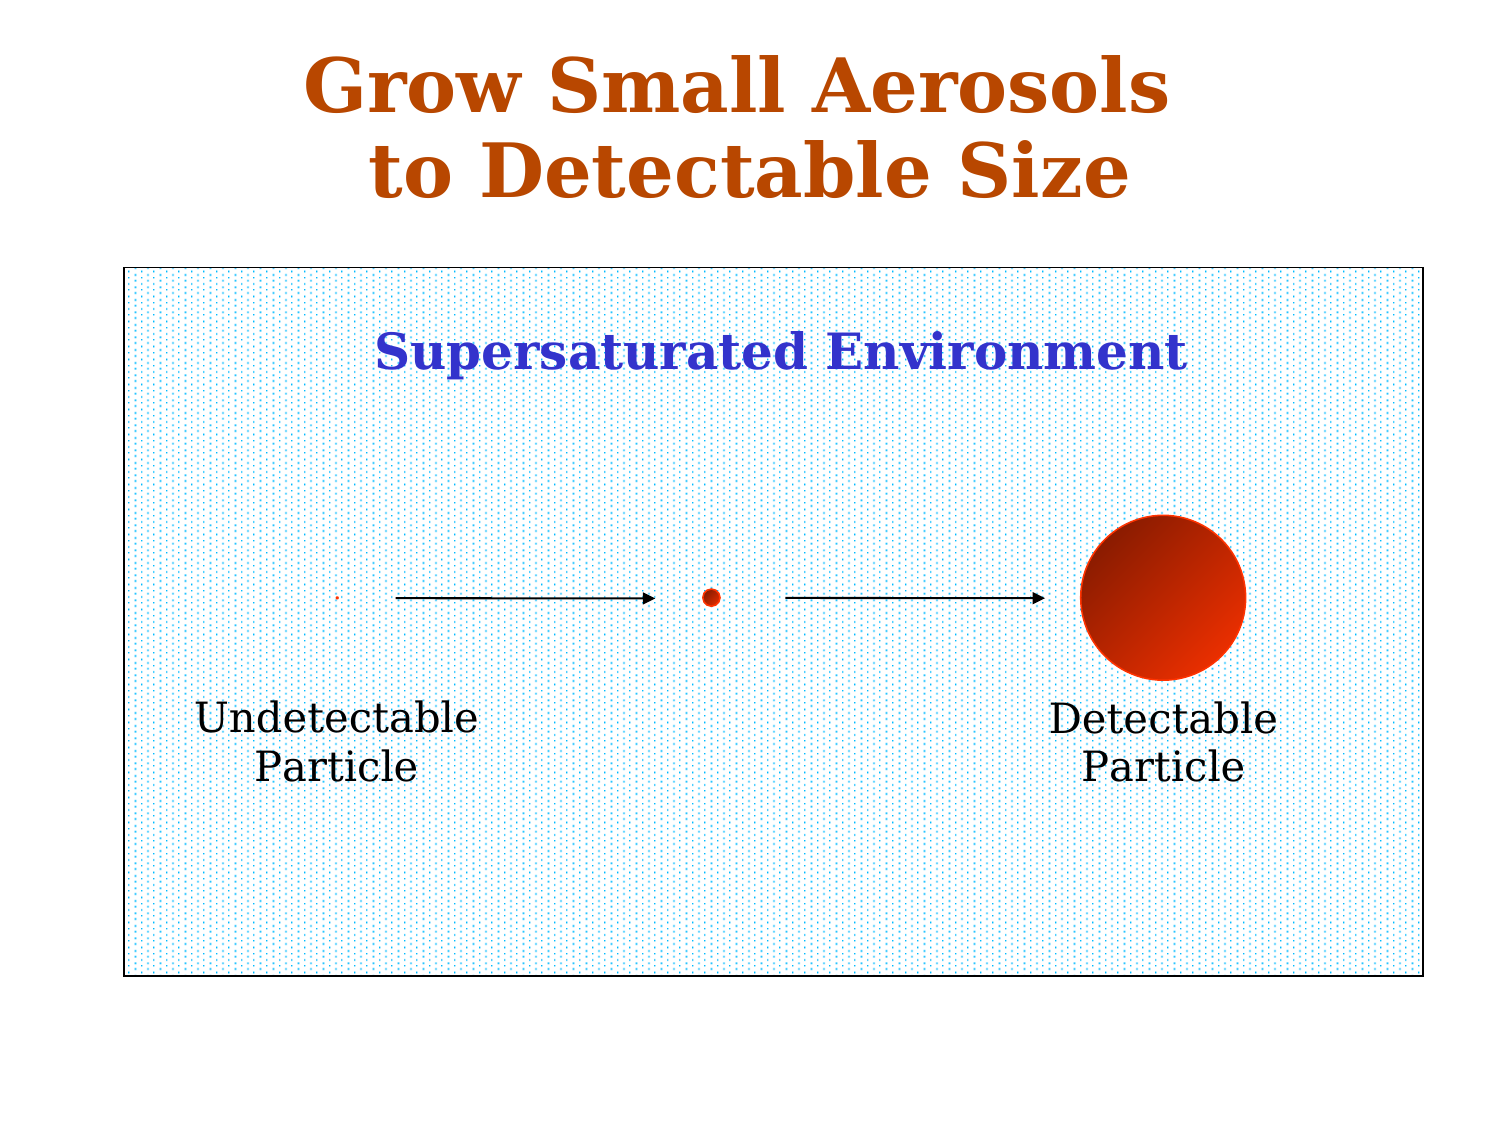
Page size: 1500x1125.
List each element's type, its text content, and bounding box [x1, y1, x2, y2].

text_box Supersaturated Environment [360, 314, 1235, 389]
text_box Grow Small Aerosols to Detectable Size [0, 37, 1500, 226]
text_box Undetectable Particle [171, 686, 502, 799]
text_box [123, 267, 1424, 977]
text_box Detectable Particle [1033, 686, 1294, 800]
